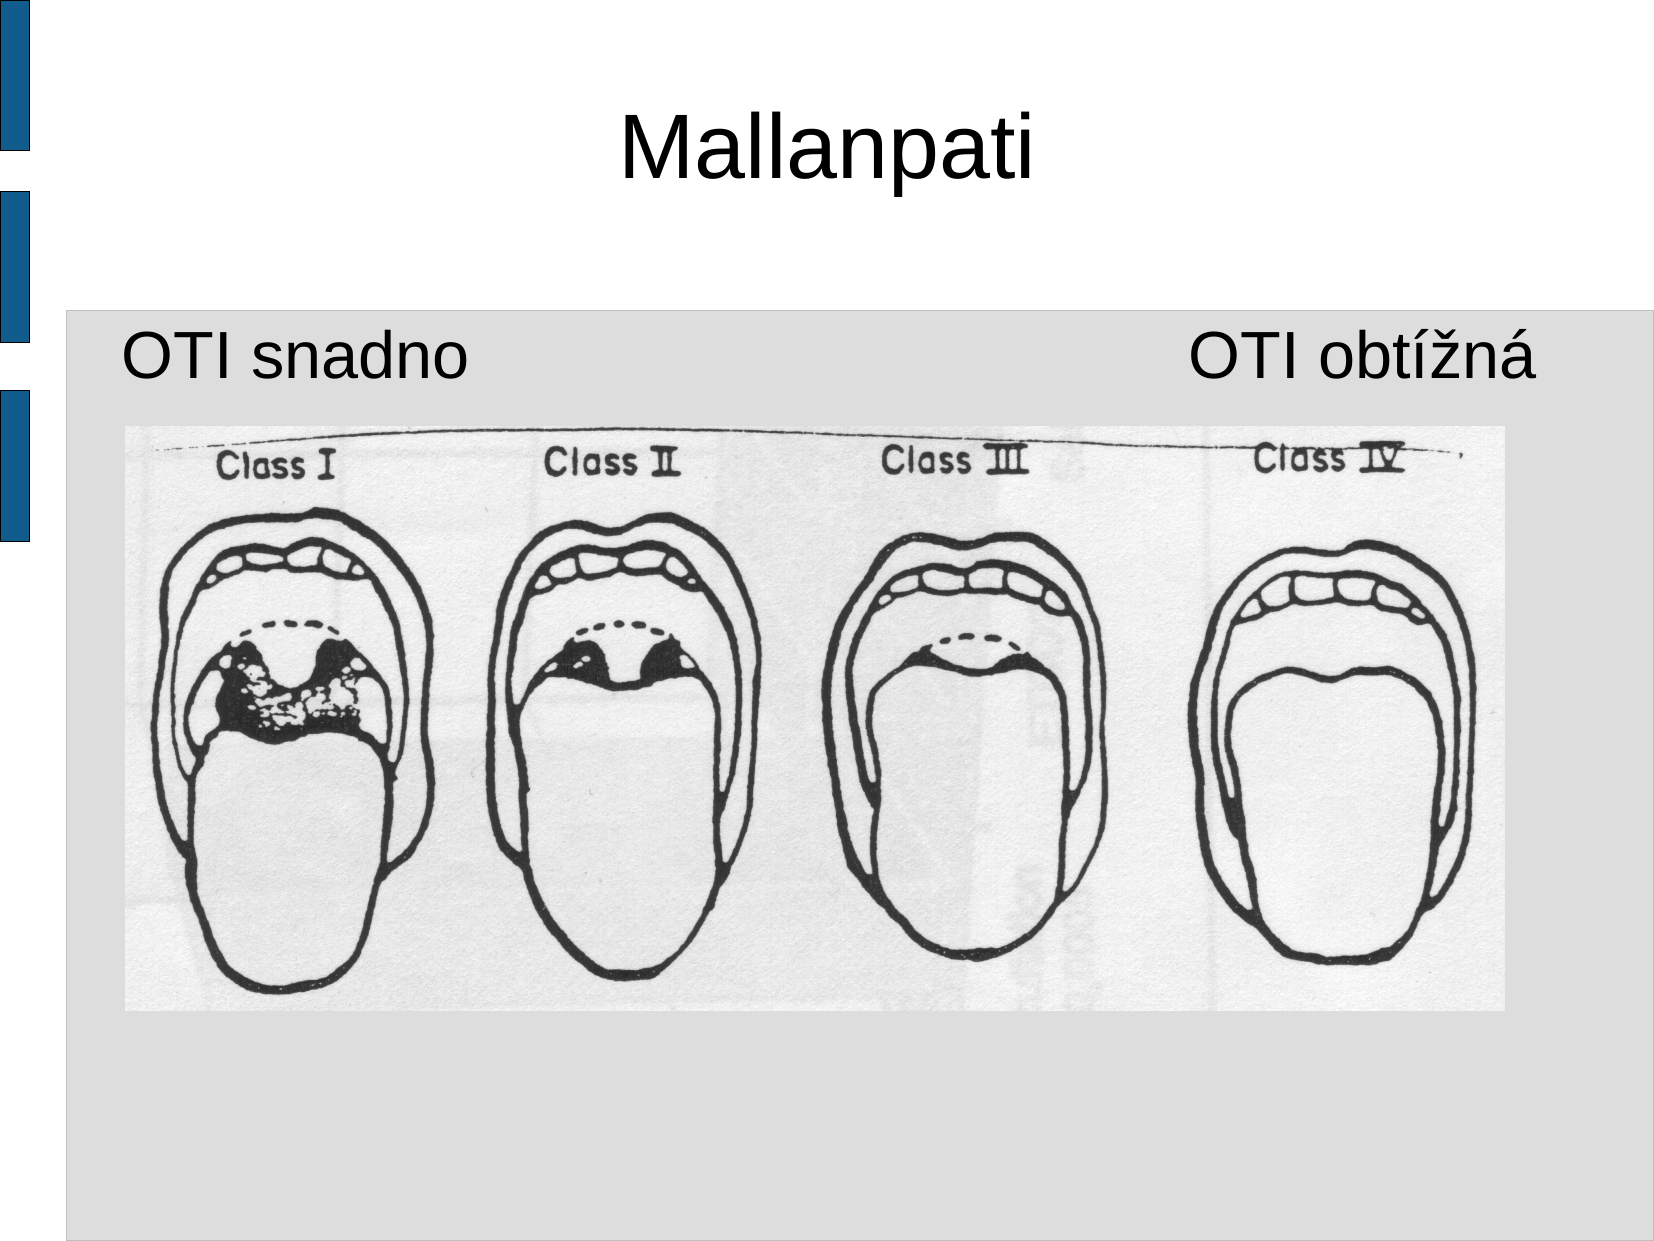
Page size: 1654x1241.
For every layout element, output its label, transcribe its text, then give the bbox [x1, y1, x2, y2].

picture [125, 426, 1505, 1011]
list OTI snadno OTI obtížná [121, 322, 1561, 1133]
title Mallanpati [121, 46, 1534, 254]
